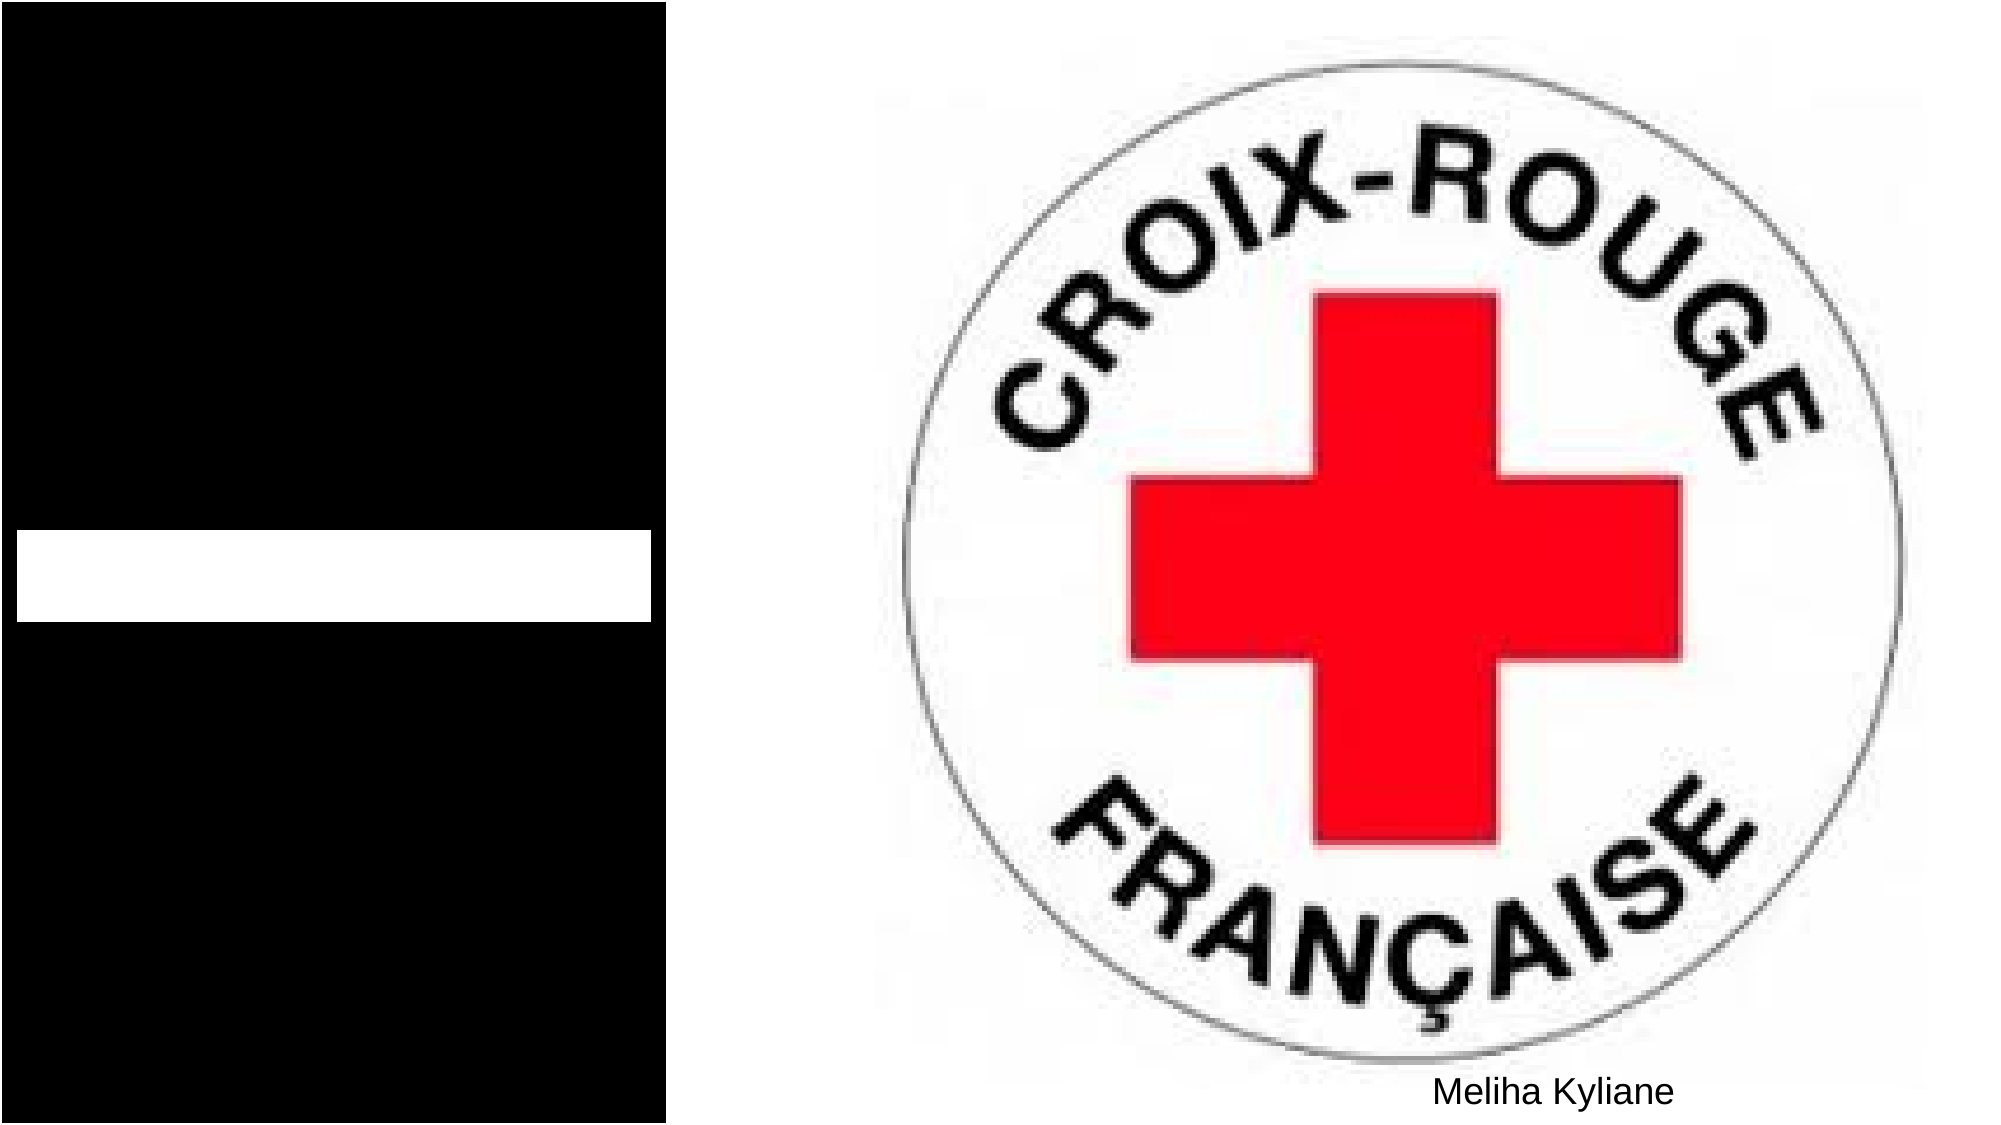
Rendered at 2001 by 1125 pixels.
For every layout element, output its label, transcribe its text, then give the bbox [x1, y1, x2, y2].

title 4) La croix rouge [0, 0, 668, 1125]
picture [874, 36, 1927, 1089]
text_box Meliha Kyliane [1417, 1062, 2000, 1120]
